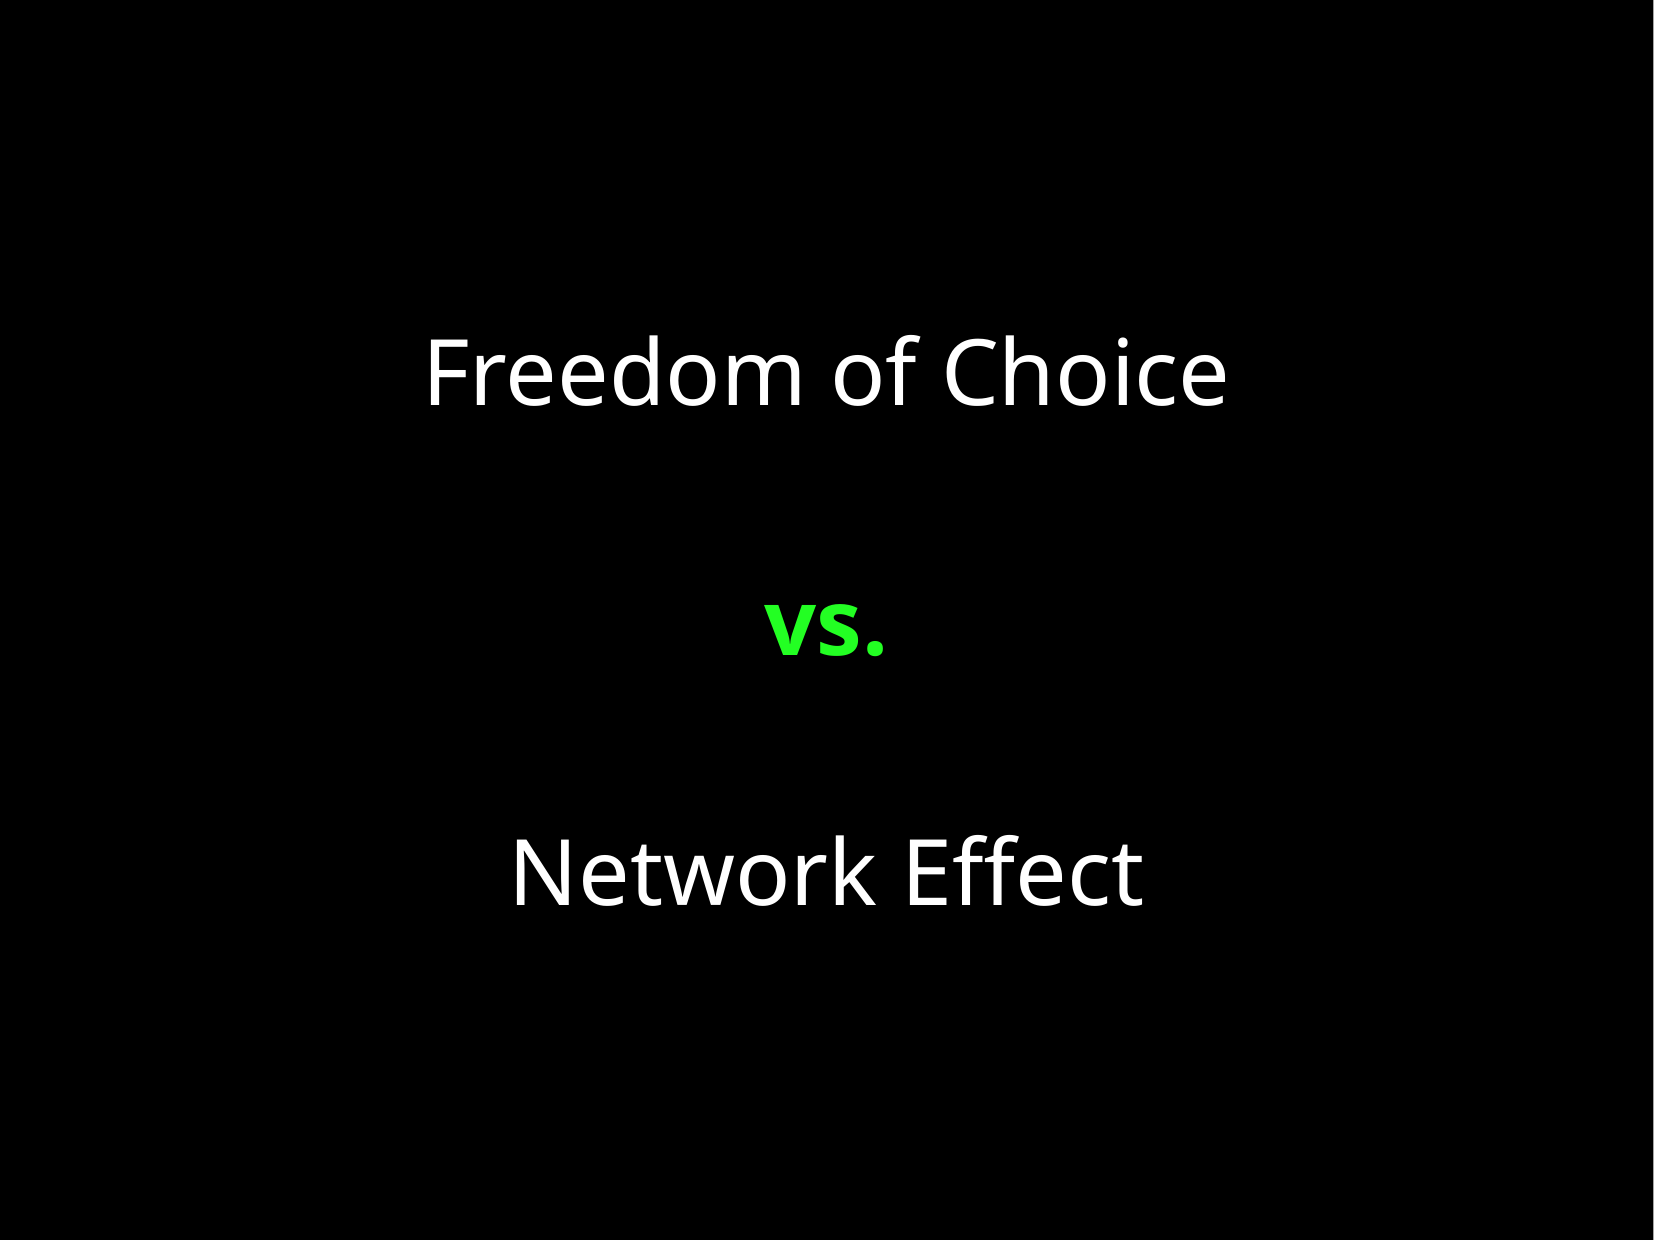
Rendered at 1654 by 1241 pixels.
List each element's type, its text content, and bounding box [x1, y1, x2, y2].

title Freedom of Choice vs. Network Effect [82, 362, 1571, 879]
